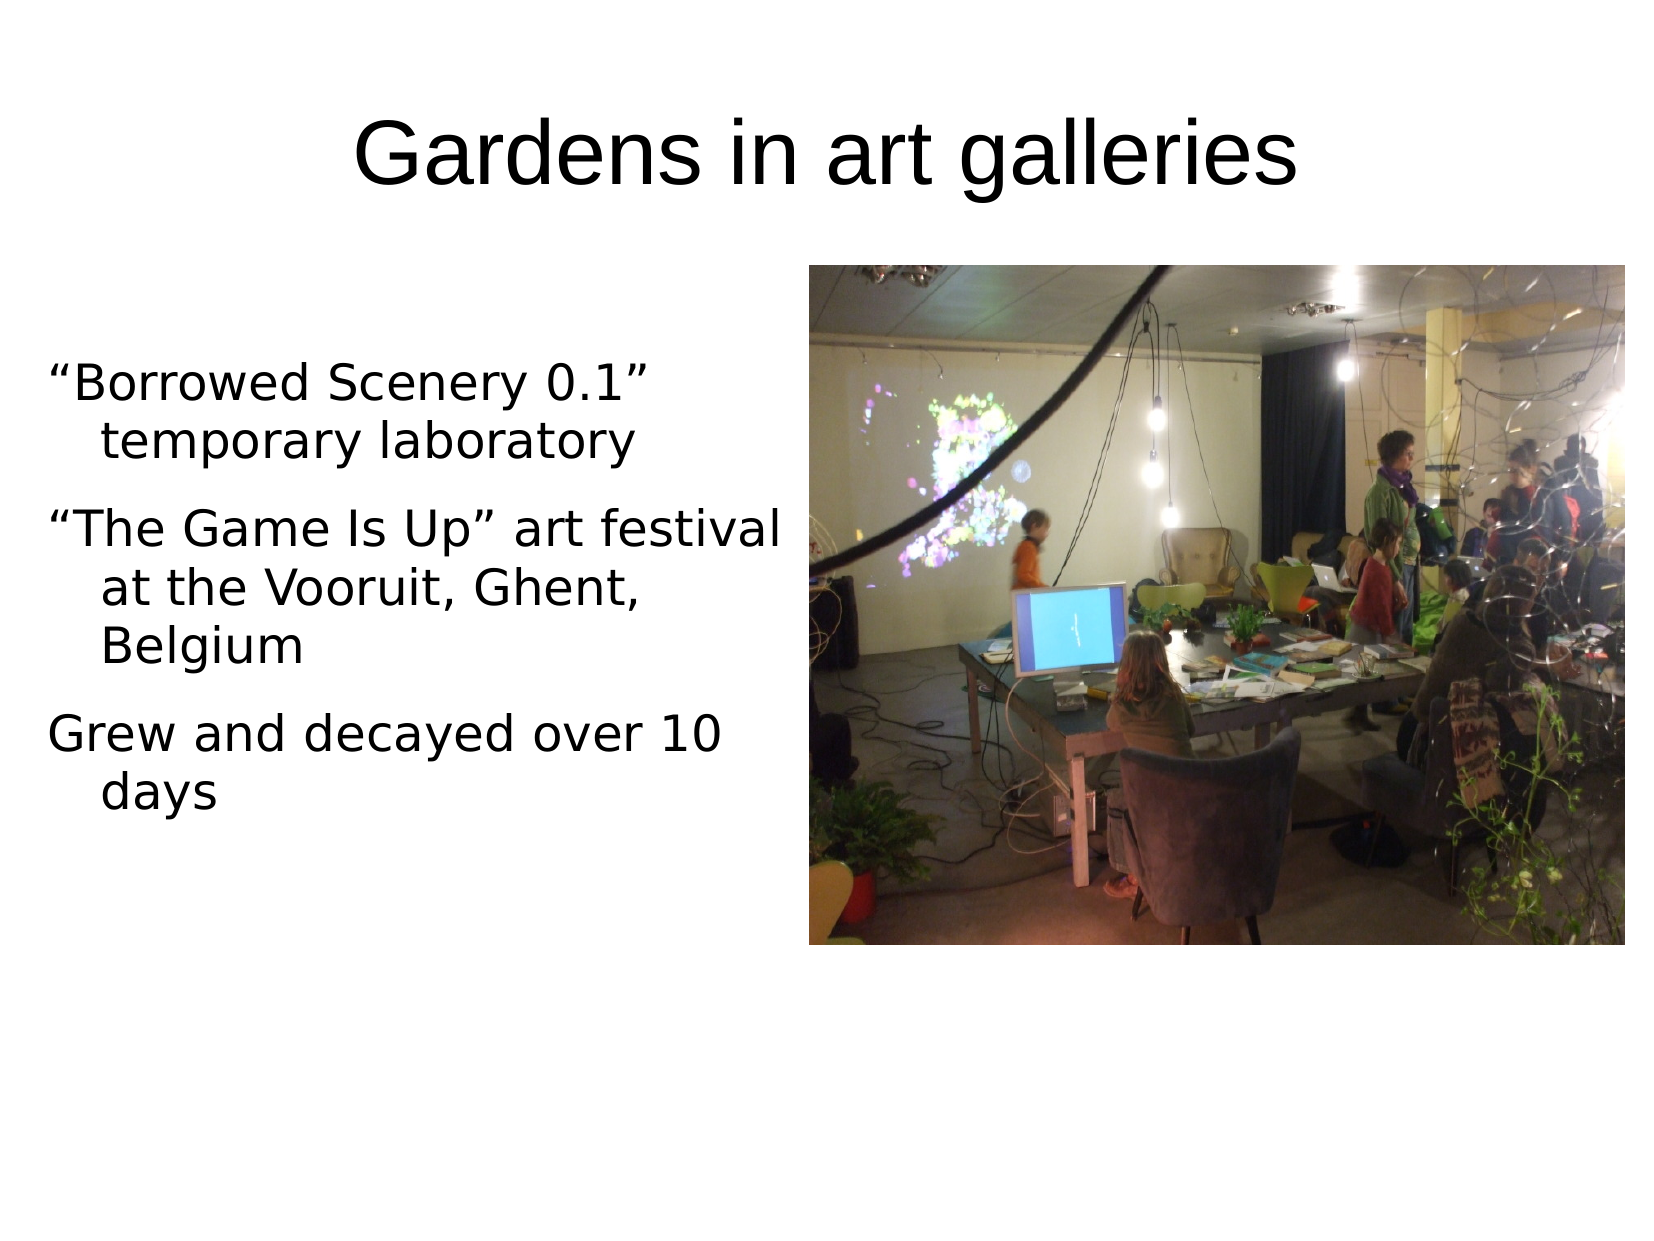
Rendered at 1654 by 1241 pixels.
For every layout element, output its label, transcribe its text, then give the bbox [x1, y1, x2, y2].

picture [809, 265, 1625, 945]
list “Borrowed Scenery 0.1” temporary laboratory “The Game Is Up” art festival at the Vooruit, Ghent, Belgium Grew and decayed over 10 days [29, 354, 798, 1173]
title Gardens in art galleries [82, 49, 1571, 257]
